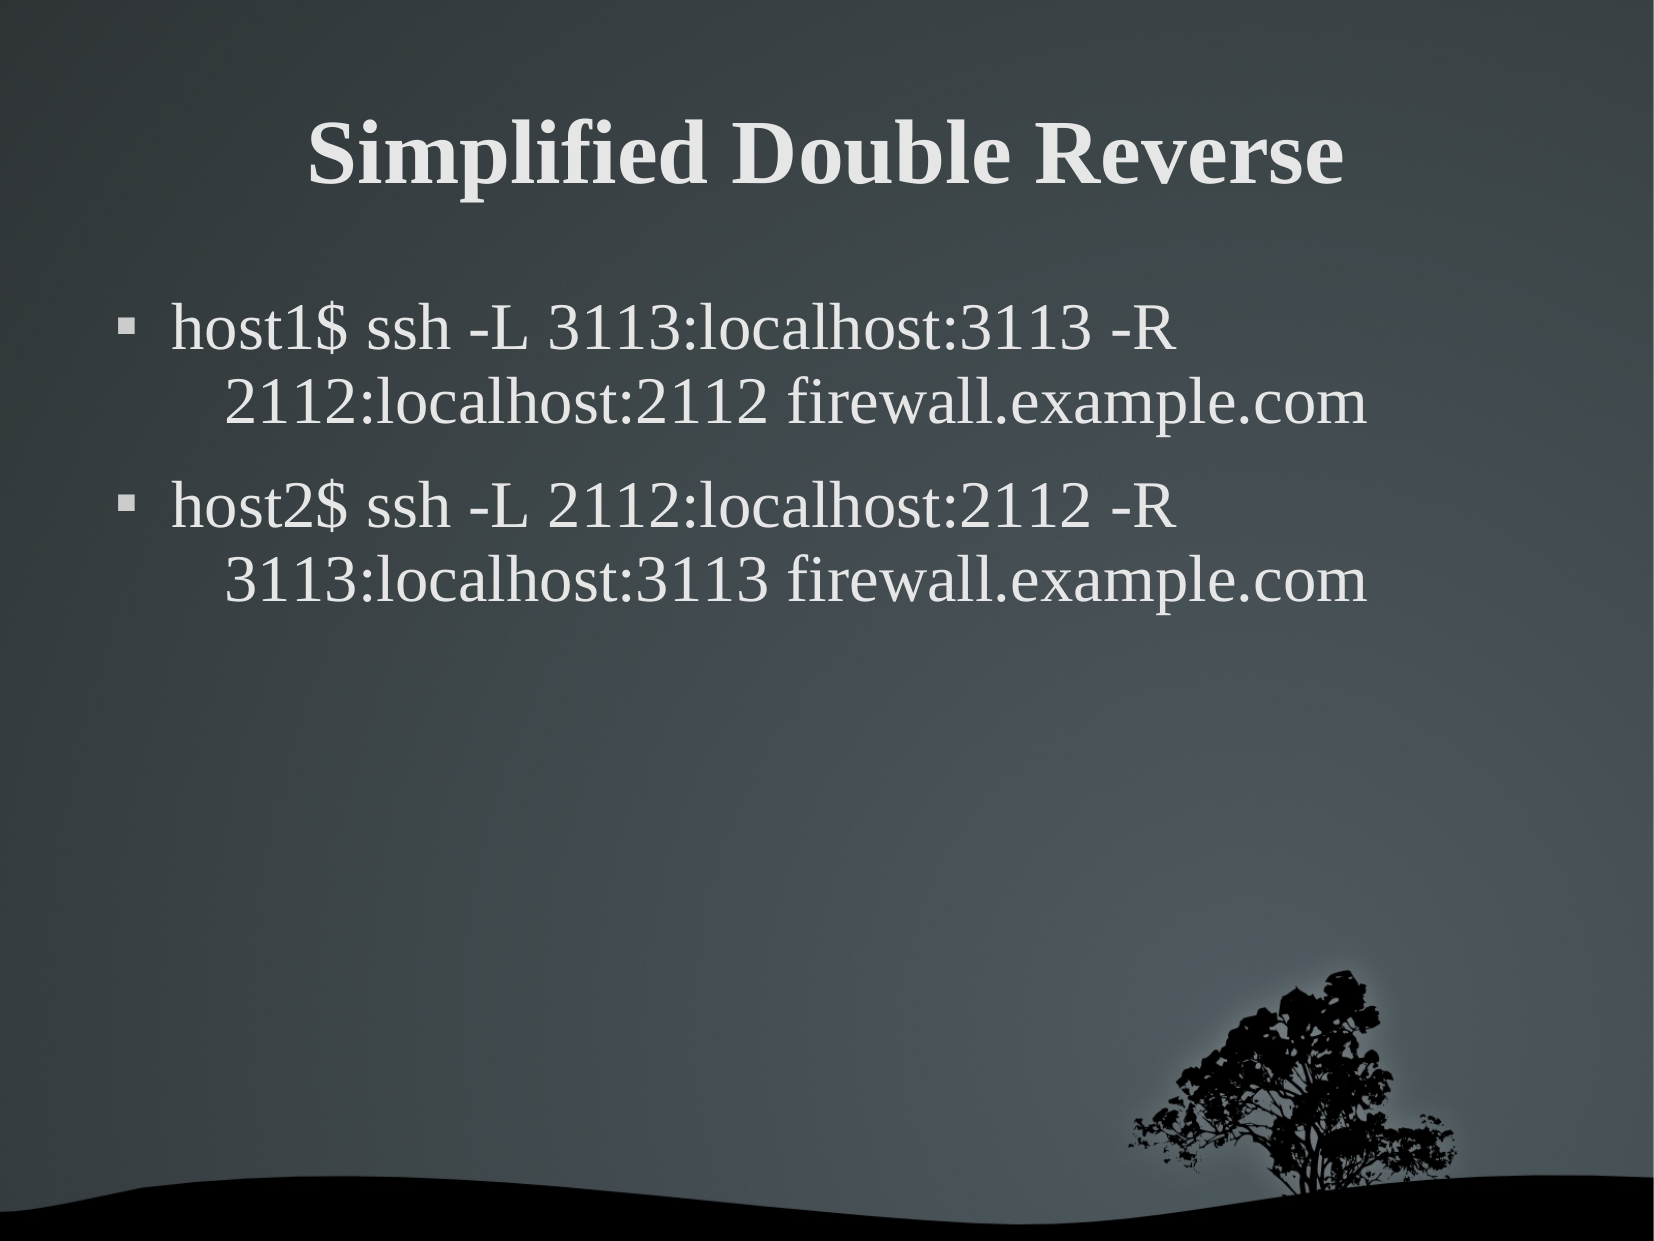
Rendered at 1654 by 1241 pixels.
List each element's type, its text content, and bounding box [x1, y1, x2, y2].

picture [0, 0, 1654, 1241]
list host1$ ssh -L 3113:localhost:3113 -R 2112:localhost:2112 firewall.example.com host2$ ssh -L 2112:localhost:2112 -R 3113:localhost:3113 firewall.example.com [82, 290, 1571, 1094]
title Simplified Double Reverse [82, 56, 1571, 250]
